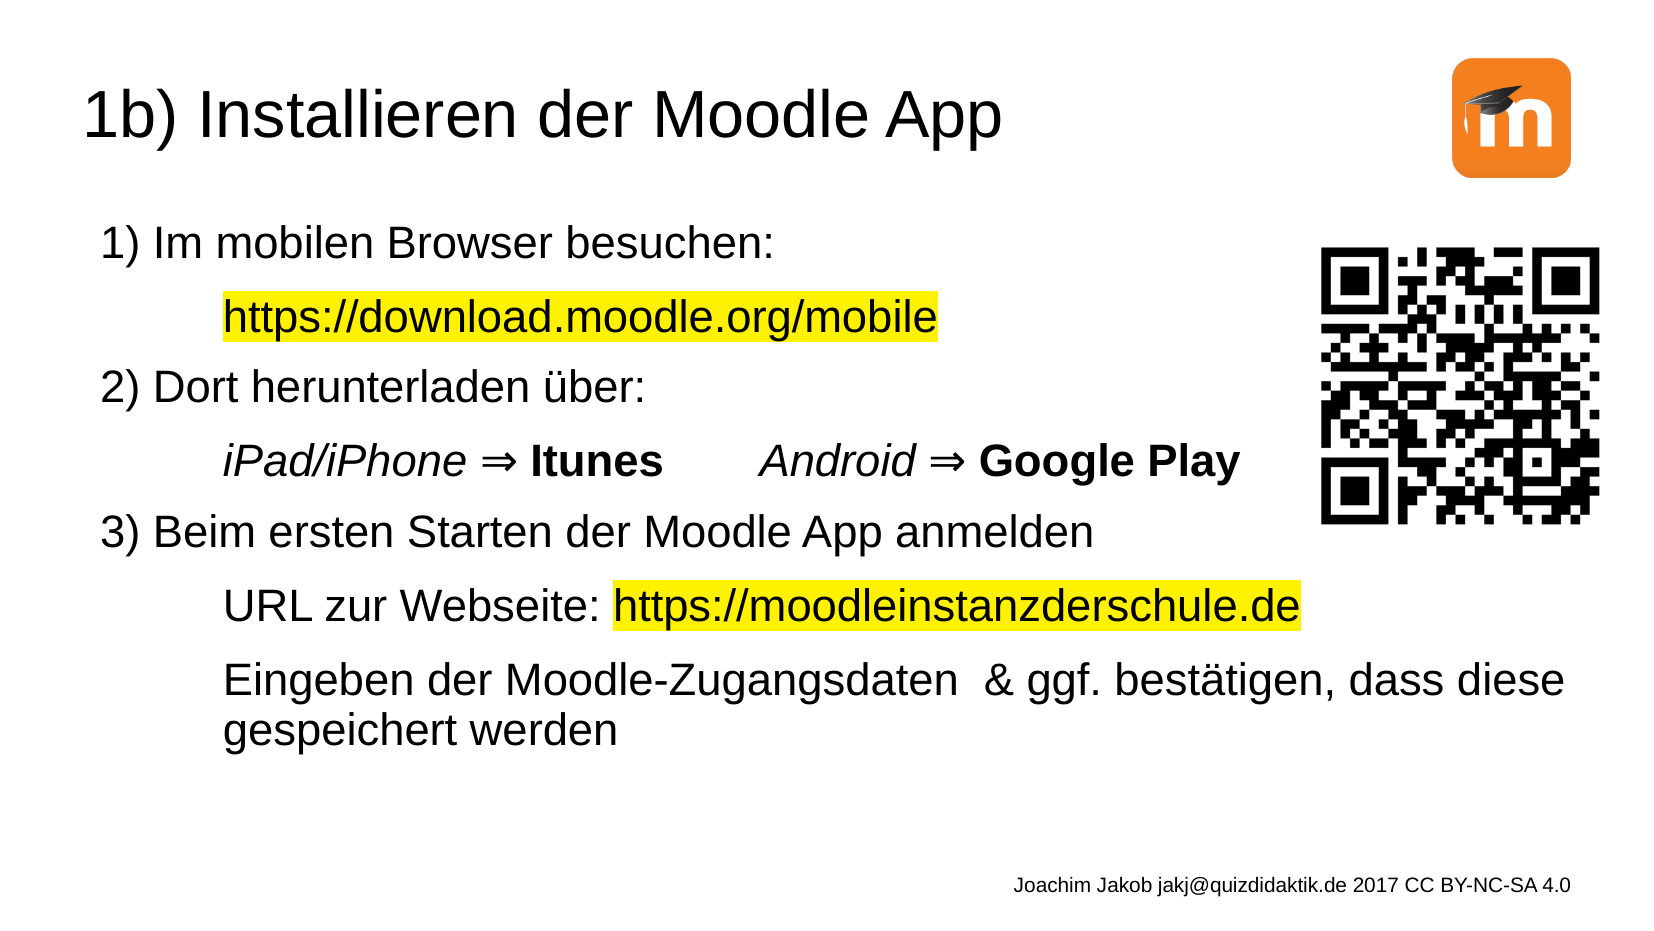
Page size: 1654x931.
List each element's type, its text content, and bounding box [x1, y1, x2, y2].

title 1b) Installieren der Moodle App [82, 37, 1571, 193]
picture [1313, 238, 1609, 534]
list Im mobilen Browser besuchen: https://download.moodle.org/mobile Dort herunterladen über: iPad/iPhone ⇒ Itunes Android ⇒ Google Play Beim ersten Starten der Moodle App anmelden URL zur Webseite: https://moodleinstanzderschule.de Eingeben der Moodle-Zugangsdaten & ggf. bestätigen, dass diese gespeichert werden [82, 217, 1571, 758]
picture [1452, 58, 1571, 178]
